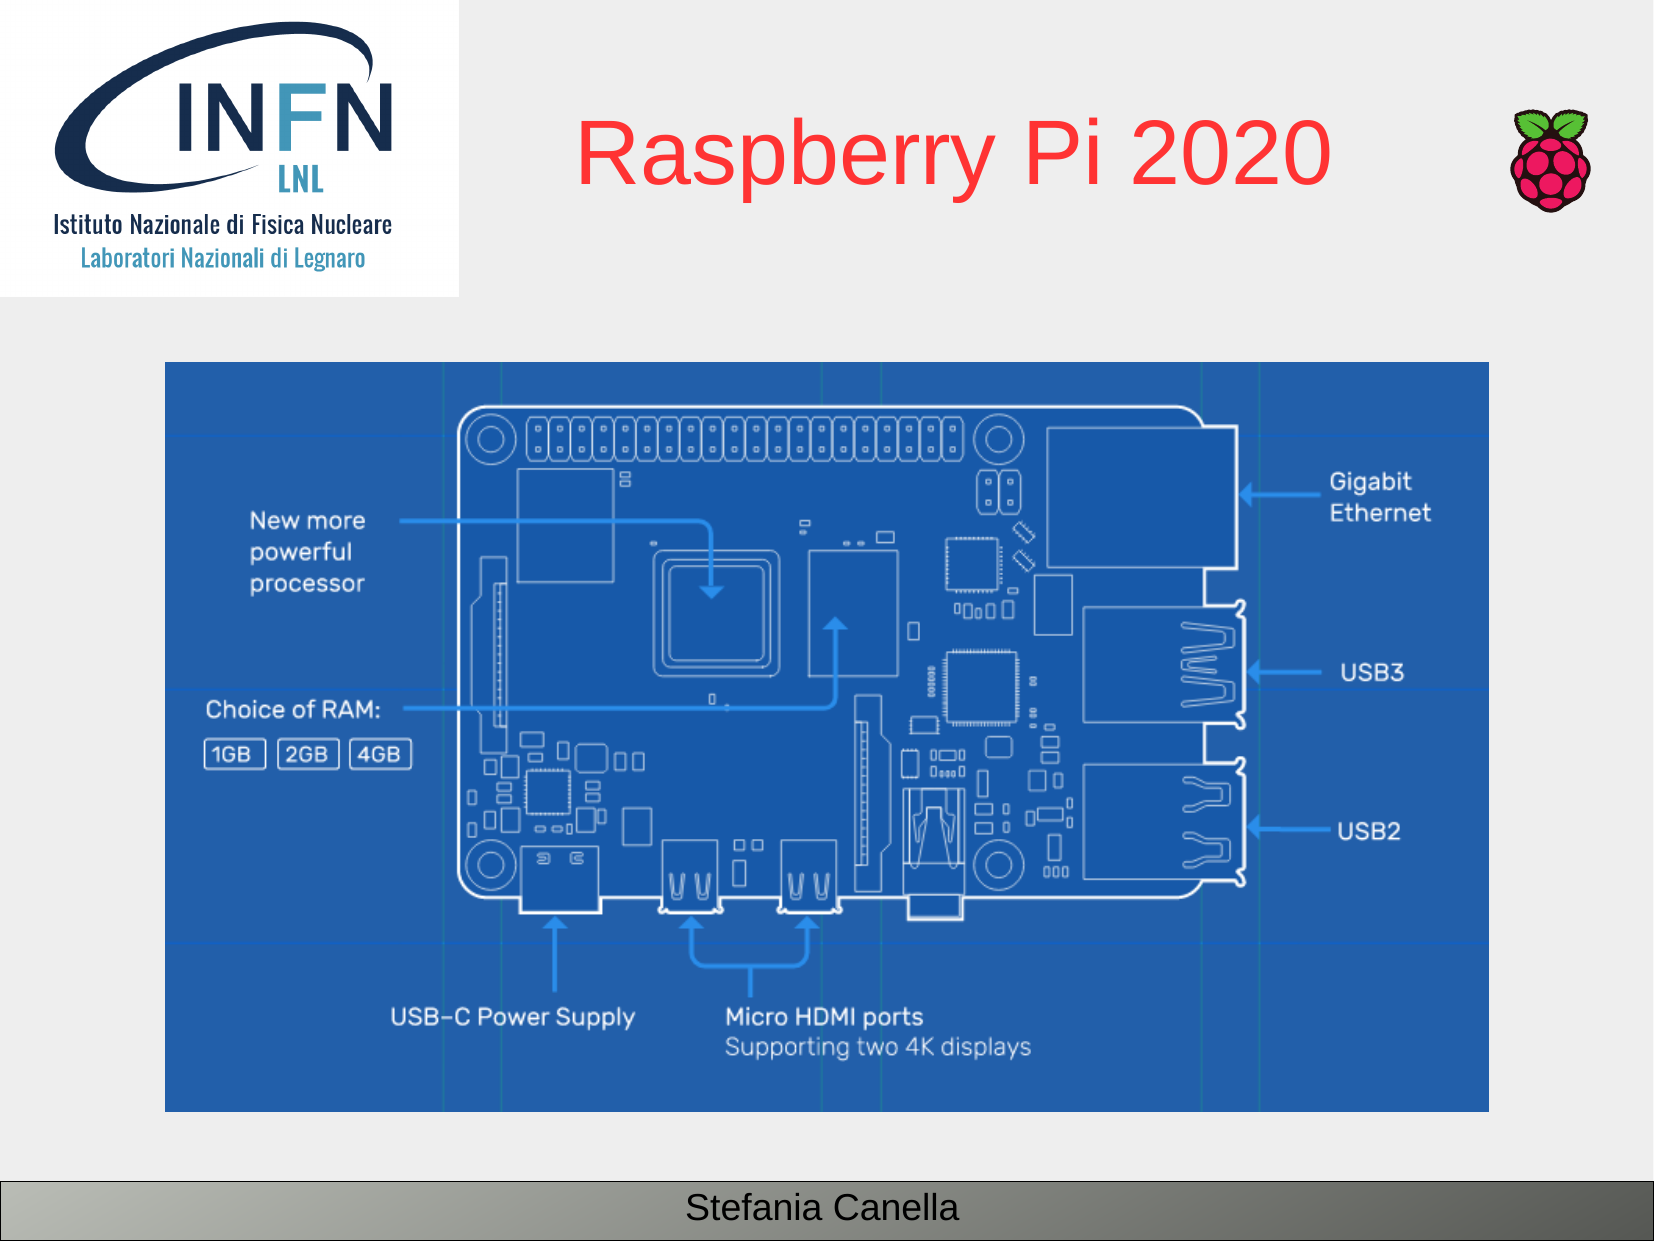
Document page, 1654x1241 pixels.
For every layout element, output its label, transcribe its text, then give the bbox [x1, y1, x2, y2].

text_box [0, 1181, 670, 1241]
picture [165, 362, 1489, 1112]
text_box [984, 1181, 1654, 1241]
text_box [1571, 109, 1591, 203]
picture [0, 0, 459, 297]
title Raspberry Pi 2020 [459, 49, 1571, 257]
text_box Stefania Canella [670, 1178, 984, 1241]
